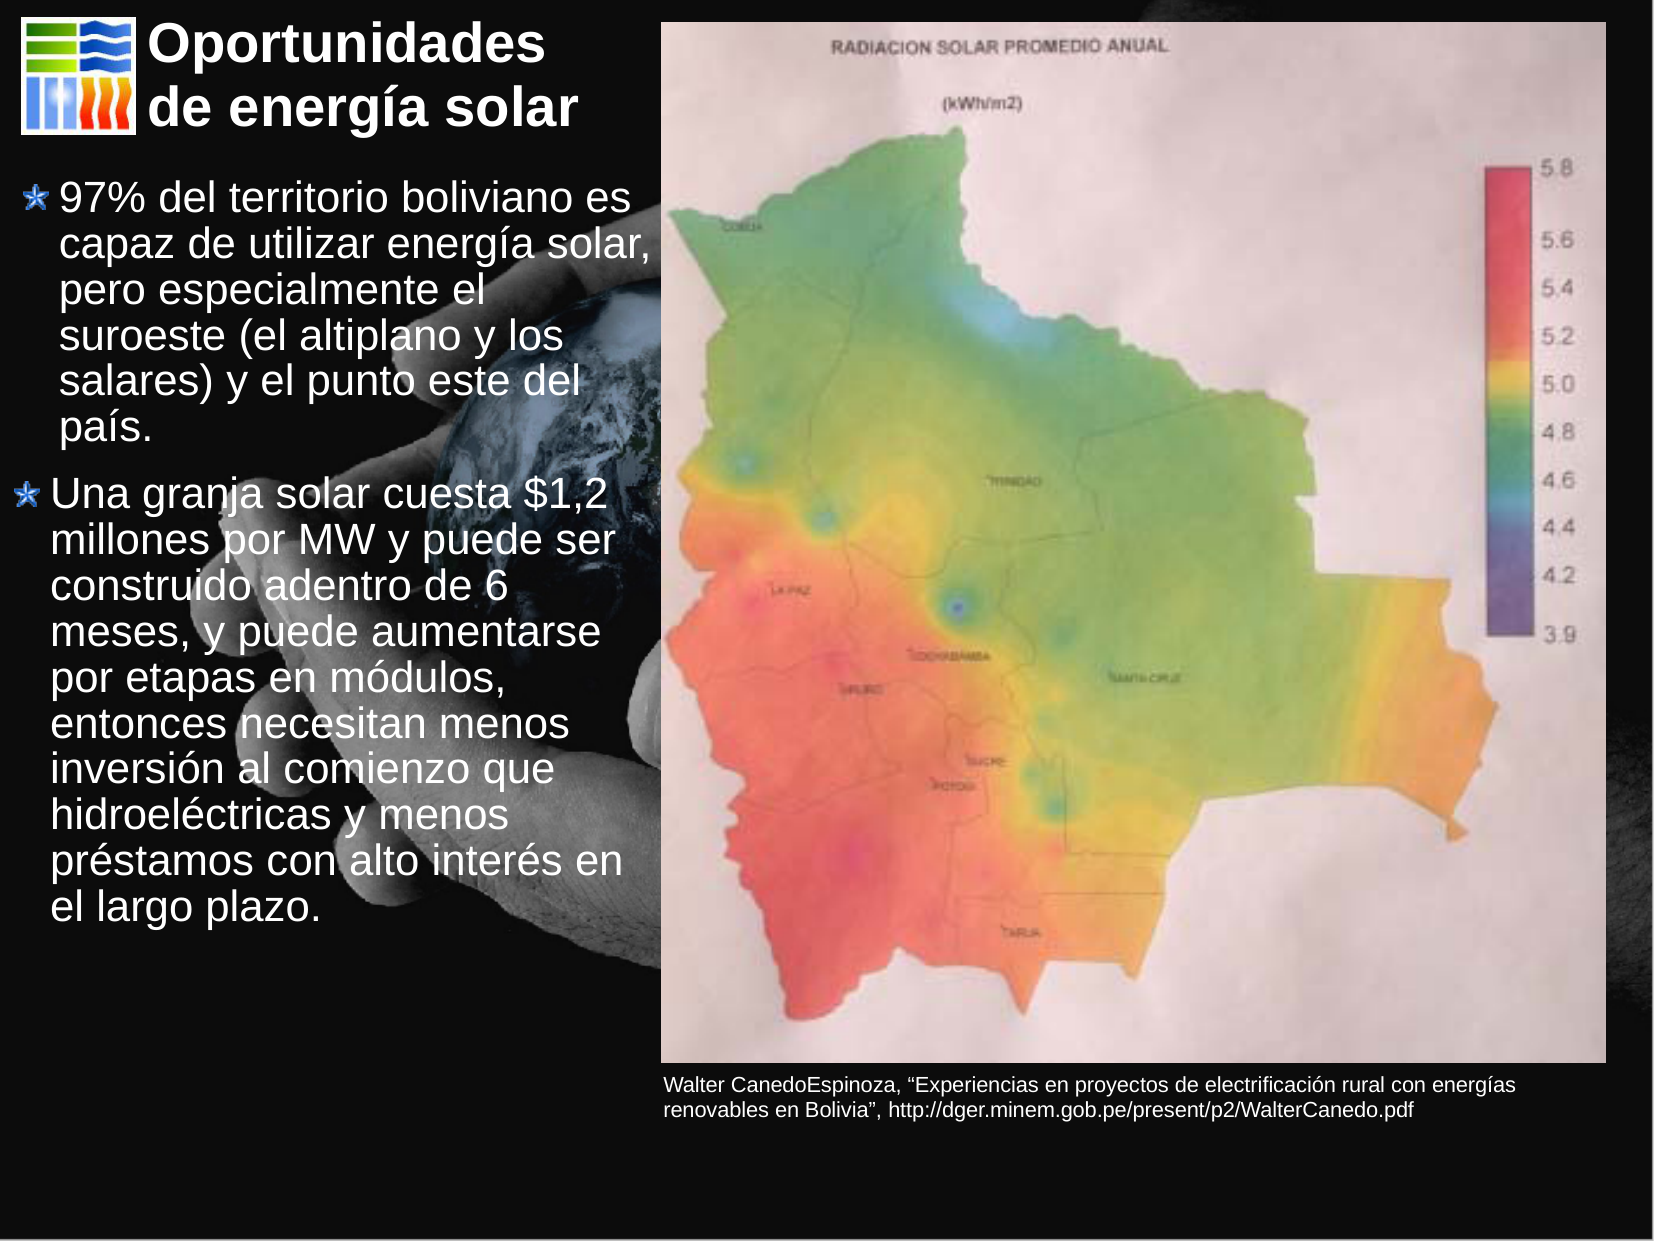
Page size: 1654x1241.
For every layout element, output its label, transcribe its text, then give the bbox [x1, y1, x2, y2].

text_box 97% del territorio boliviano es capaz de utilizar energía solar, pero especialmente el suroeste (el altiplano y los salares) y el punto este del país. [8, 168, 661, 465]
text_box Walter CanedoEspinoza, “Experiencias en proyectos de electrificación rural con energías renovables en Bolivia”, http://dger.minem.gob.pe/present/p2/WalterCanedo.pdf [661, 1065, 1594, 1167]
text_box Una granja solar cuesta $1,2 millones por MW y puede ser construido adentro de 6 meses, y puede aumentarse por etapas en módulos, entonces necesitan menos inversión al comienzo que hidroeléctricas y menos préstamos con alto interés en el largo plazo. [0, 465, 661, 1217]
title Oportunidades de energía solar [147, 0, 616, 151]
picture [0, 0, 1654, 1241]
